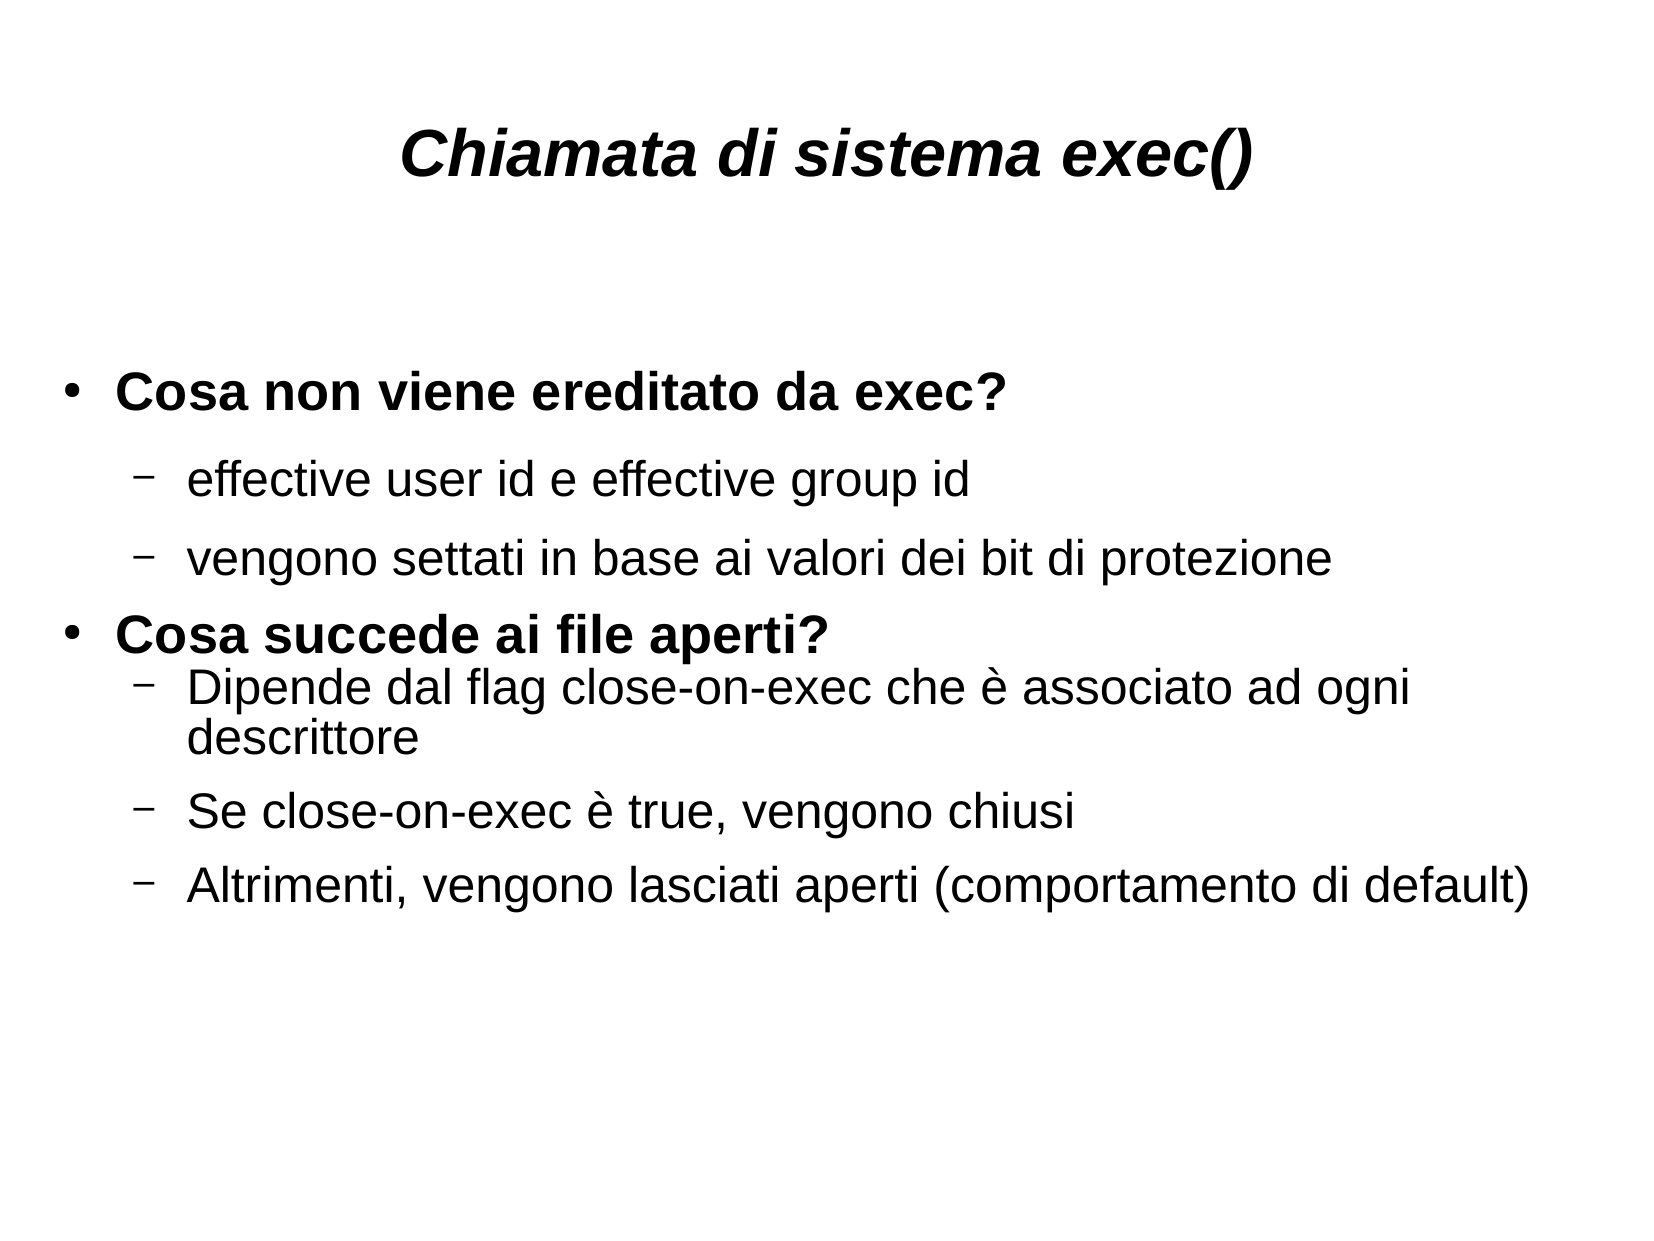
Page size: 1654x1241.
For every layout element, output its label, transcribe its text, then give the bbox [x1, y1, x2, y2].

list Cosa non viene ereditato da exec? effective user id e effective group id vengono settati in base ai valori dei bit di protezione Cosa succede ai file aperti? Dipende dal flag close-on-exec che è associato ad ogni descrittore Se close-on-exec è true, vengono chiusi Altrimenti, vengono lasciati aperti (comportamento di default) [45, 361, 1621, 1046]
title Chiamata di sistema exec() [82, 49, 1571, 257]
